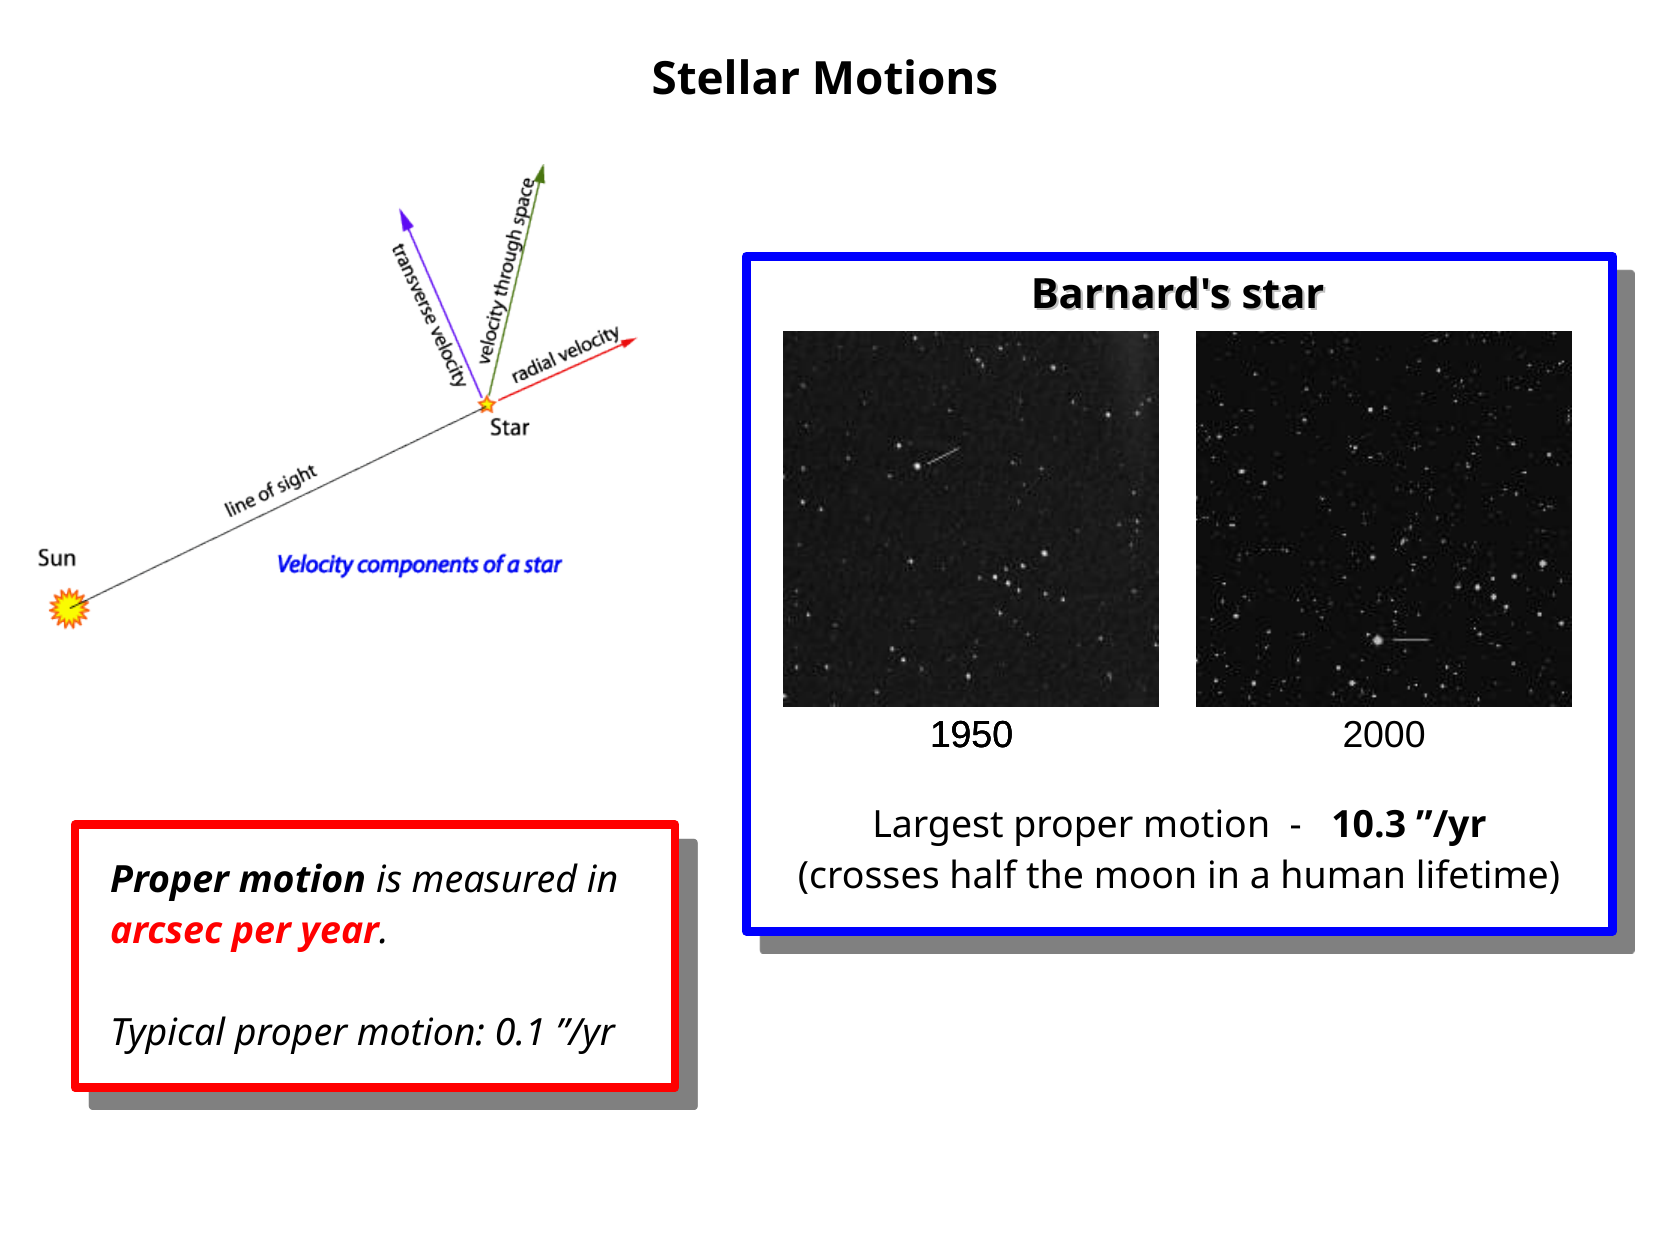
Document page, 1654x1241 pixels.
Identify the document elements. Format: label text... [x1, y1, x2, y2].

text_box Largest proper motion - 10.3 ”/yr (crosses half the moon in a human lifetime) [746, 790, 1613, 994]
picture [1196, 331, 1572, 706]
text_box 1950 [783, 706, 1159, 763]
text_box Proper motion is measured in arcsec per year. Typical proper motion: 0.1 ”/yr [95, 845, 696, 1070]
text_box [746, 256, 1613, 790]
picture [37, 164, 638, 634]
text_box Barnard's star [858, 256, 1497, 330]
picture [783, 331, 1159, 706]
text_box 2000 [1196, 706, 1572, 763]
text_box [75, 824, 676, 1088]
text_box Stellar Motions [0, 37, 1651, 117]
